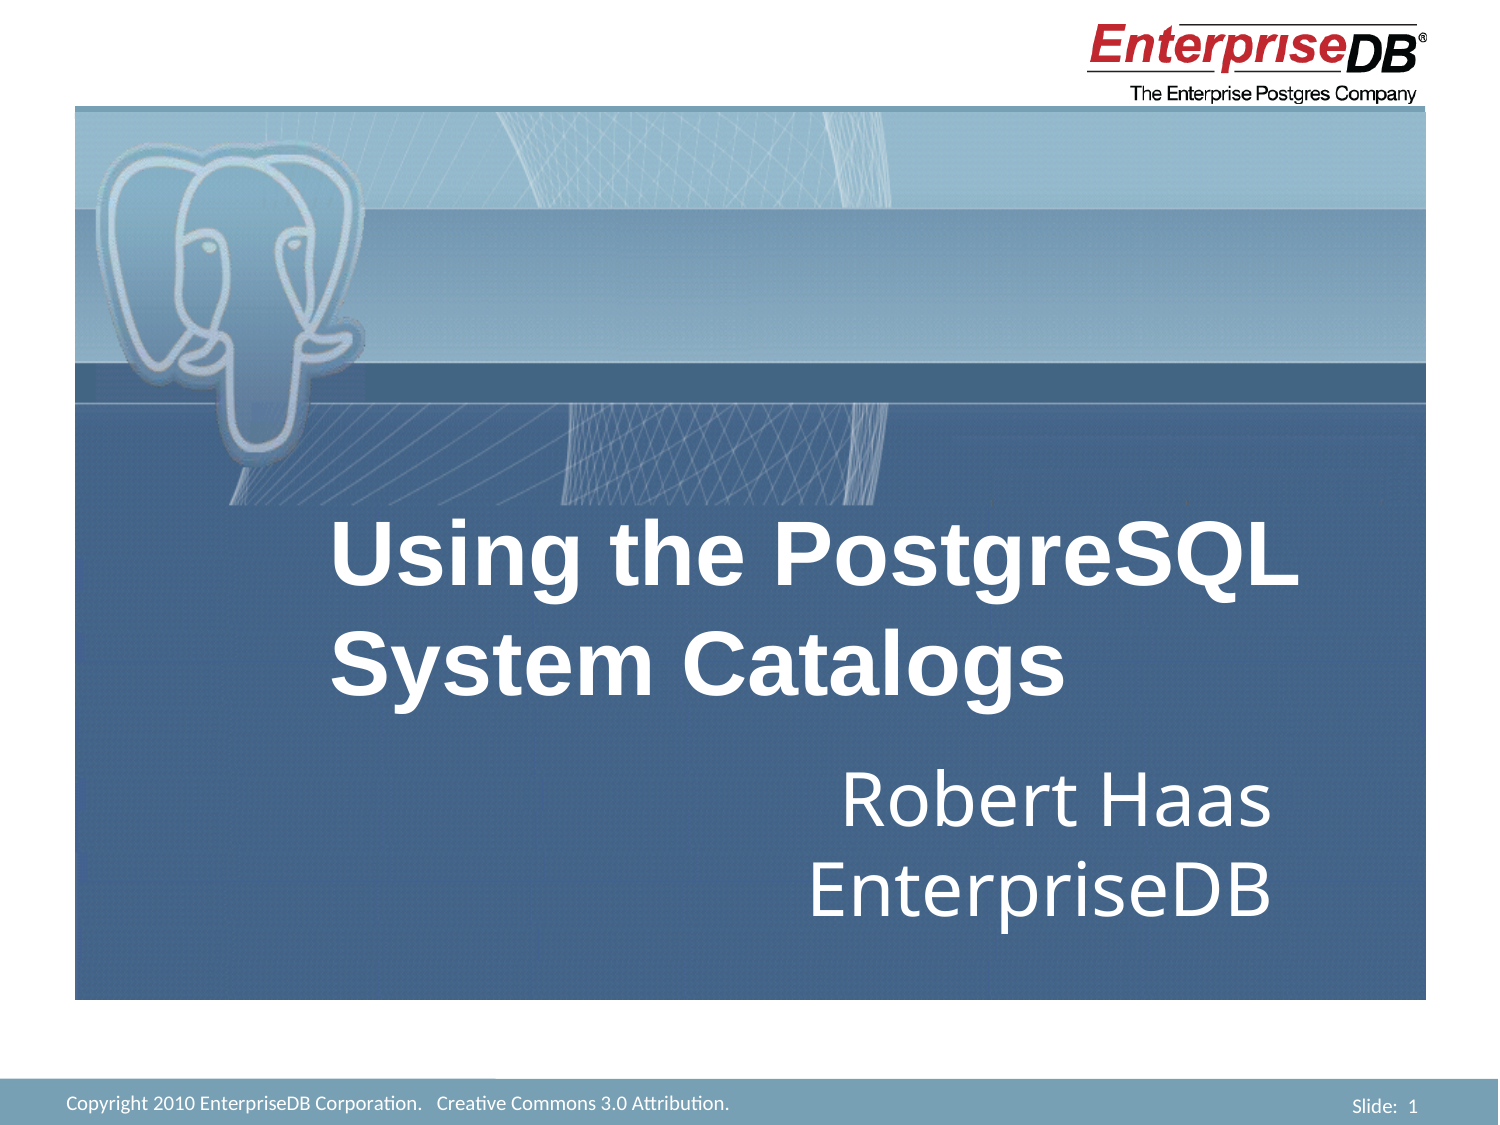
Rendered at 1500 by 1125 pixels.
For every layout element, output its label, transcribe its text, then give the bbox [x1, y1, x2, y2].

text_box Robert Haas EnterpriseDB [344, 744, 1289, 940]
picture [1087, 24, 1427, 104]
picture [75, 112, 1426, 1000]
title Using the PostgreSQL System Catalogs [315, 485, 1500, 722]
